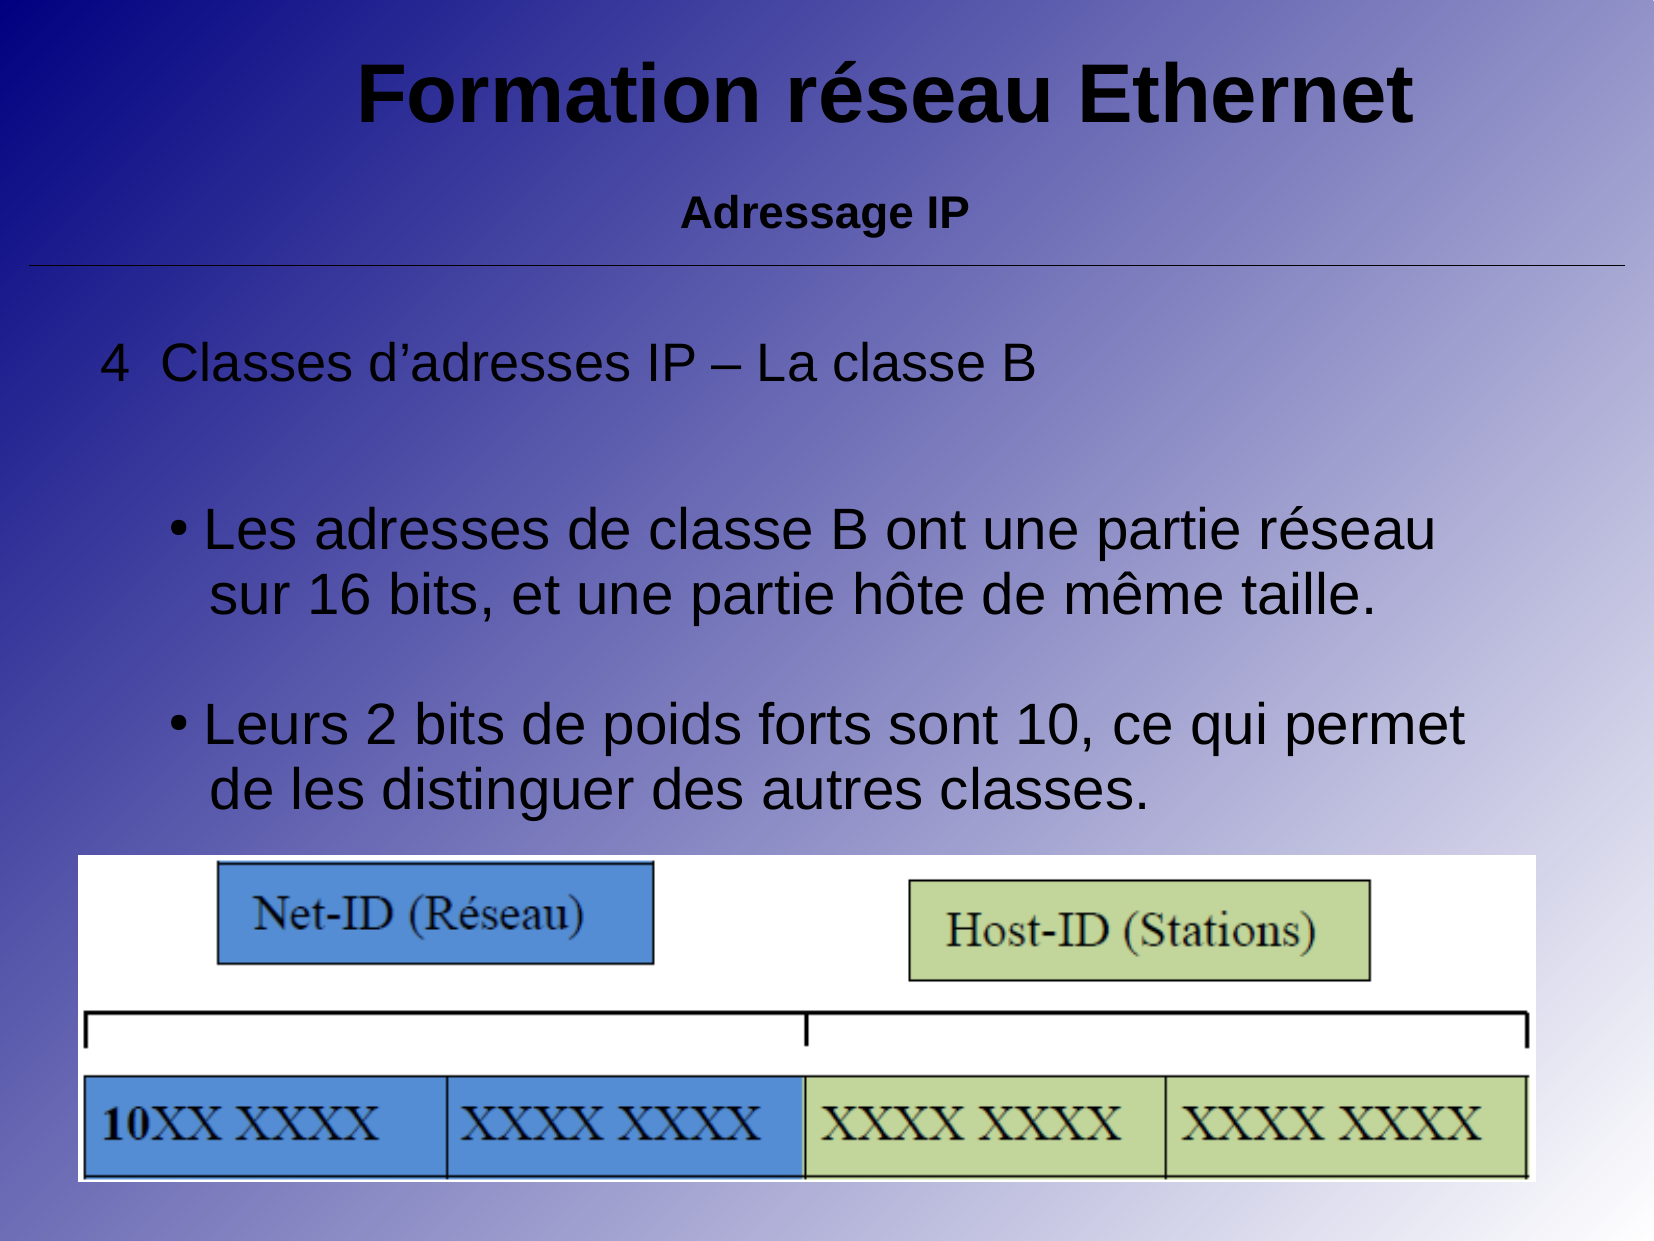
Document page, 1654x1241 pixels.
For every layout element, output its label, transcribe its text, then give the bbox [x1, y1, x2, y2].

text_box 4 Classes d’adresses IP – La classe B [85, 324, 1054, 401]
text_box Les adresses de classe B ont une partie réseau sur 16 bits, et une partie hôte de même taille. Leurs 2 bits de poids forts sont 10, ce qui permet de les distinguer des autres classes. [118, 489, 1654, 893]
picture [78, 855, 1536, 1182]
text_box Adressage IP [29, 266, 1621, 354]
text_box Formation réseau Ethernet [324, 39, 1447, 148]
text_box Adressage IP [29, 177, 1621, 265]
